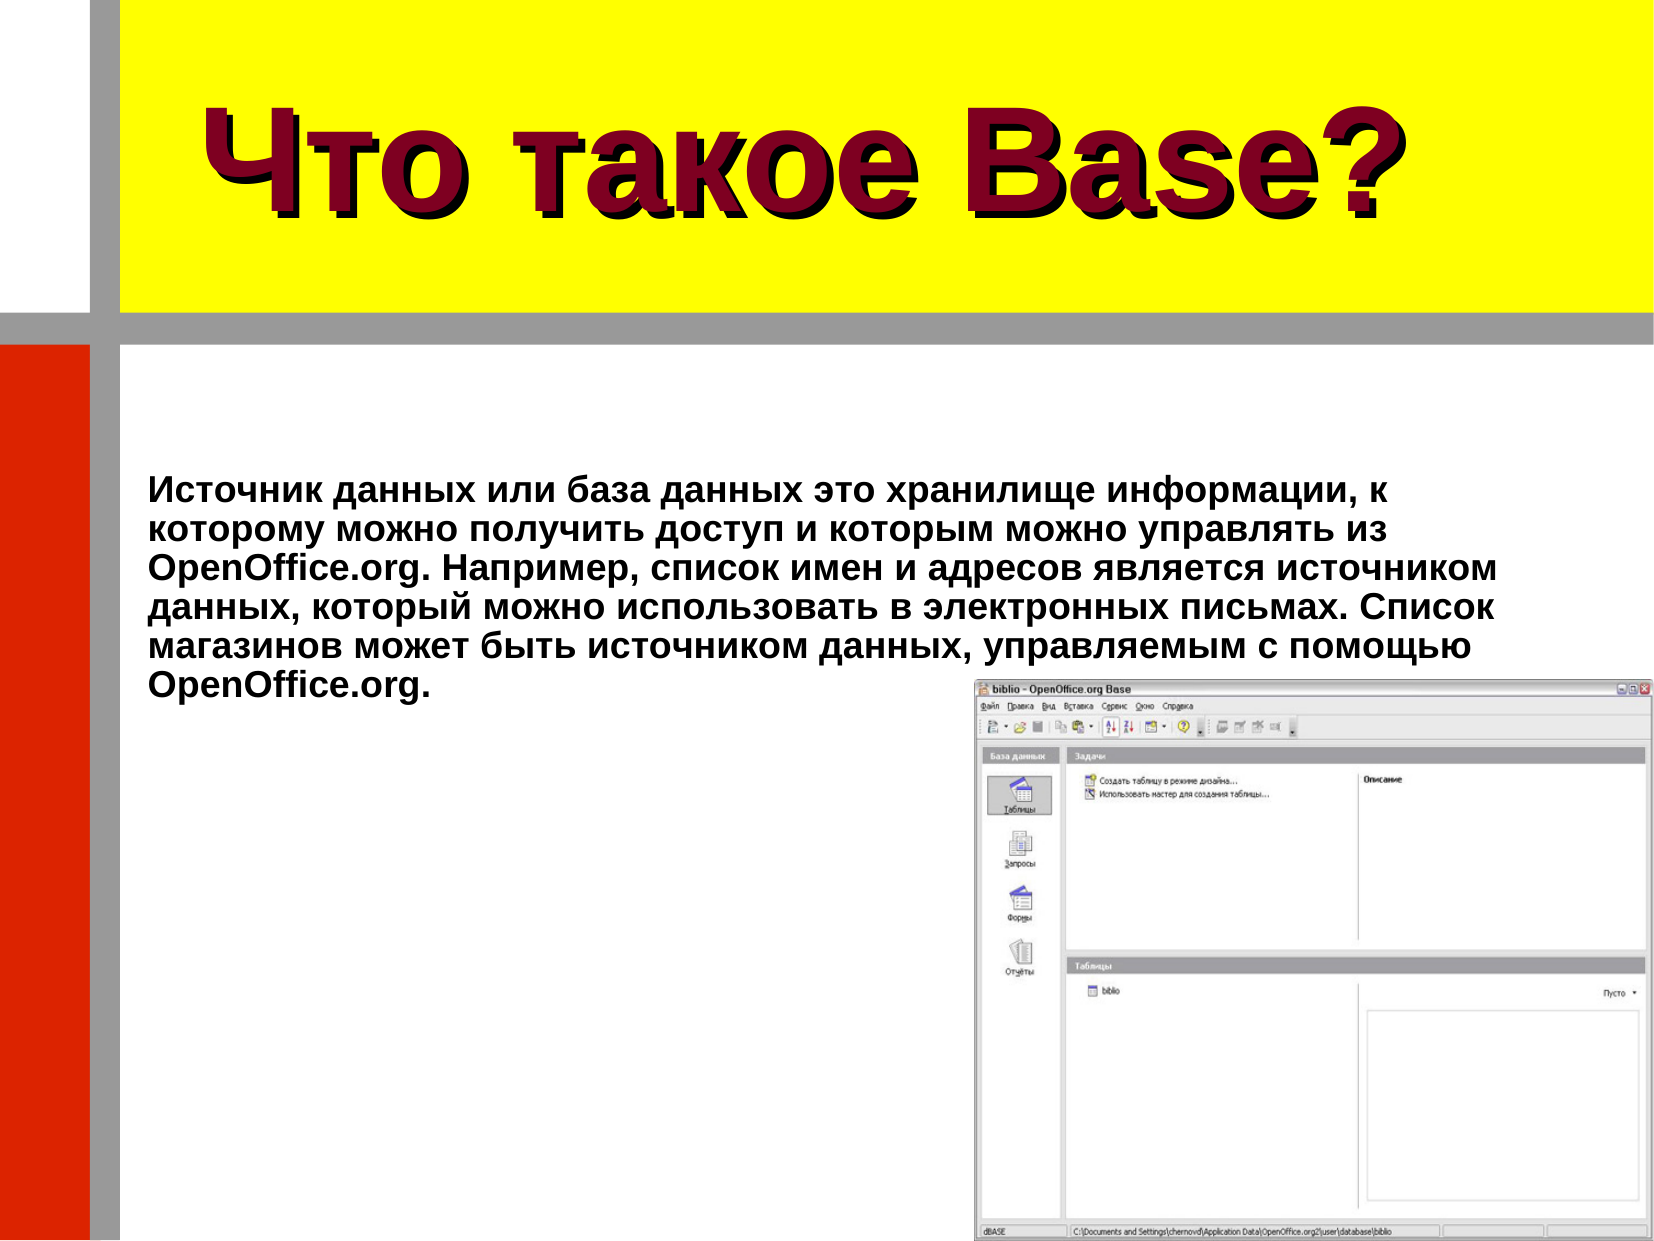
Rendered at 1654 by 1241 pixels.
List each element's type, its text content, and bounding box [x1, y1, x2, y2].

picture [974, 679, 1654, 1241]
title Что такое Base? [198, 52, 1611, 279]
subtitle Источник данных или база данных это хранилище информации, к которому можно получить доступ и которым можно управлять из OpenOffice.org. Например, список имен и адресов является источником данных, который можно использовать в электронных письмах. Список магазинов может быть источником данных, управляемым с помощью OpenOffice.org. [147, 345, 1560, 1241]
